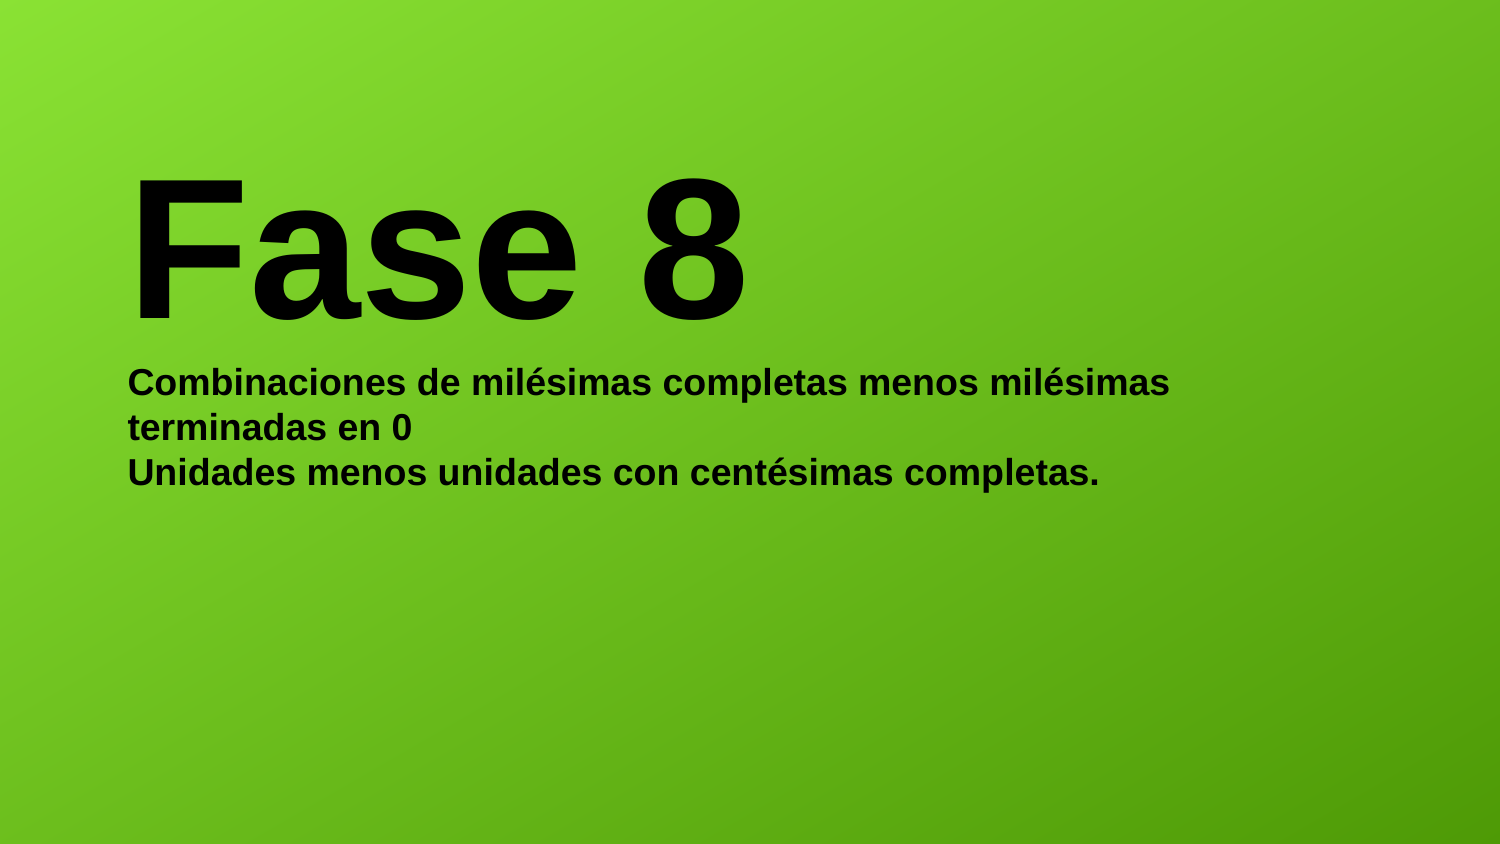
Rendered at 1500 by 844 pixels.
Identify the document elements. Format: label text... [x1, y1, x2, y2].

title Fase 8 Combinaciones de milésimas completas menos milésimas terminadas en 0 Unidades menos unidades con centésimas completas. [112, 318, 1388, 509]
